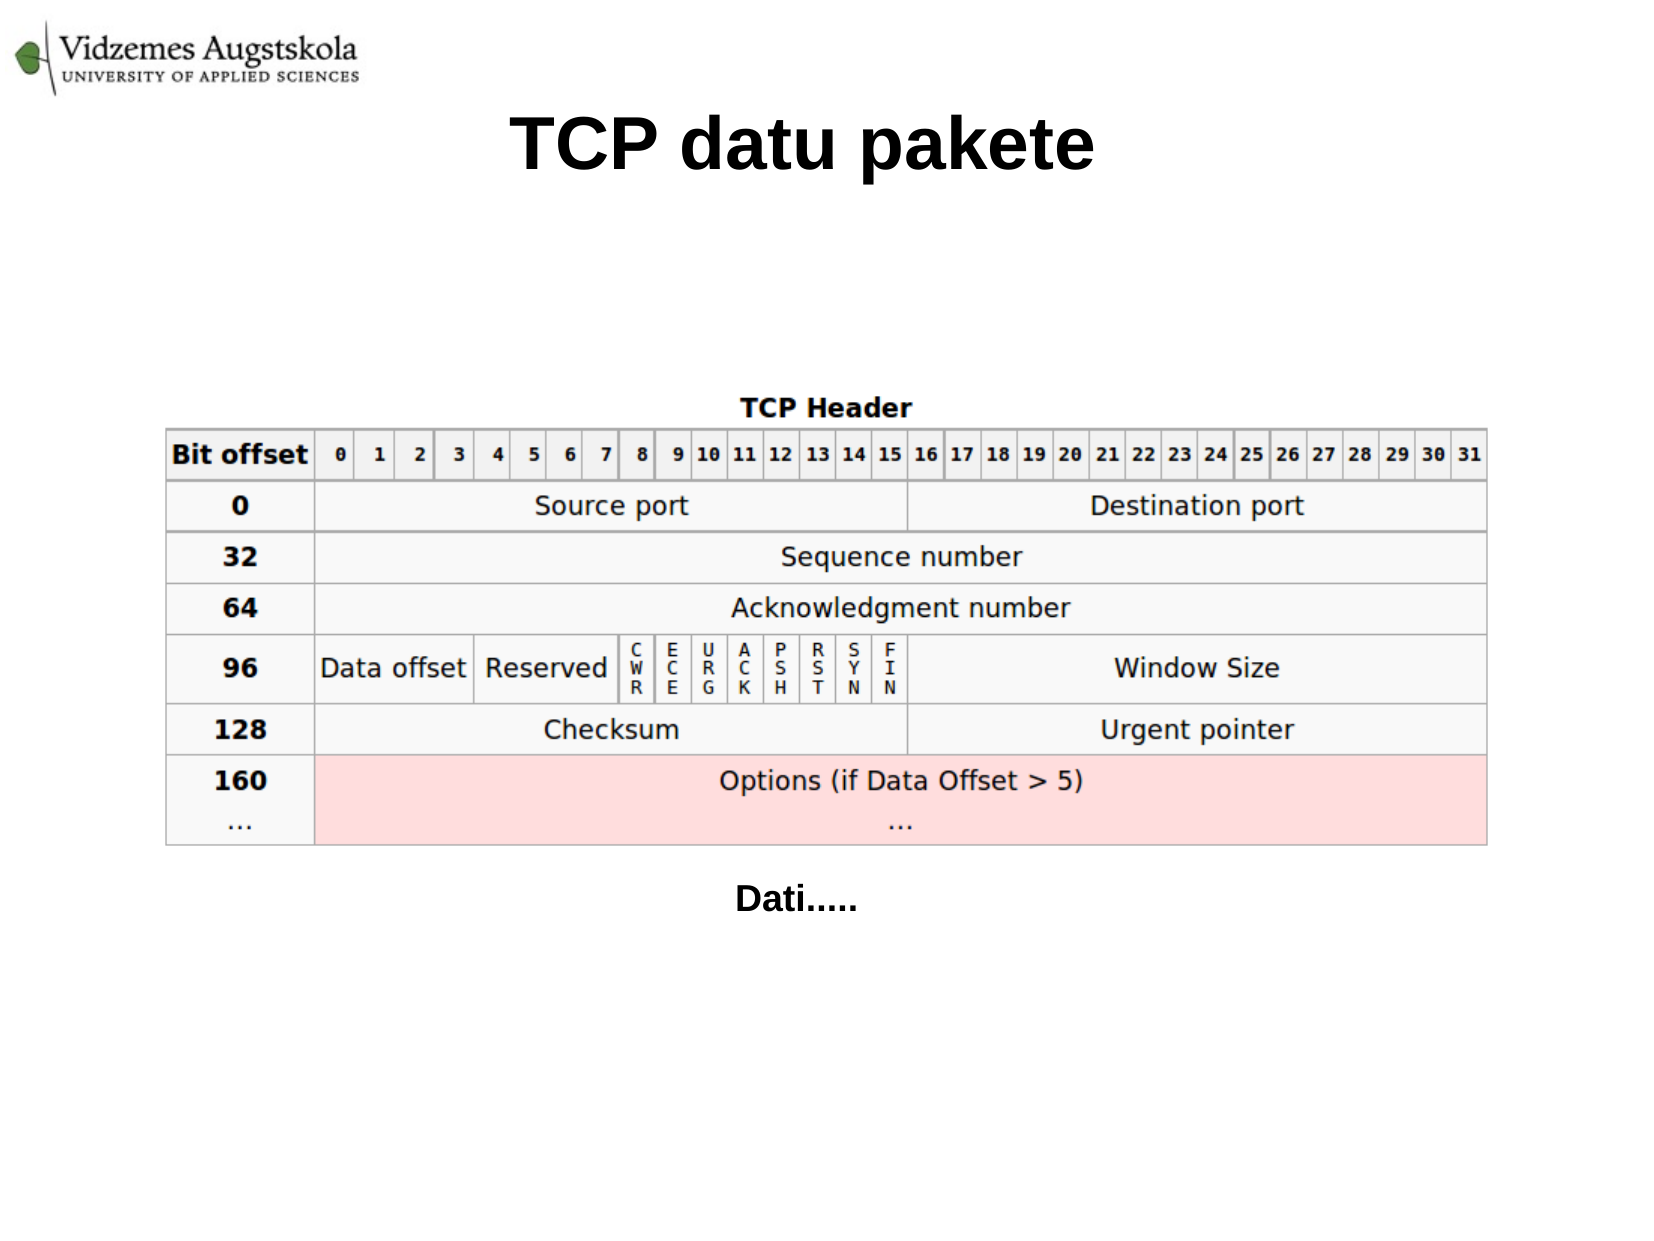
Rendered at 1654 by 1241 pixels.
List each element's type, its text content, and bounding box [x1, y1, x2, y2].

picture [5, 2, 368, 113]
picture [146, 371, 1506, 861]
text_box Dati..... [720, 870, 874, 928]
title TCP datu pakete [94, 103, 1512, 188]
